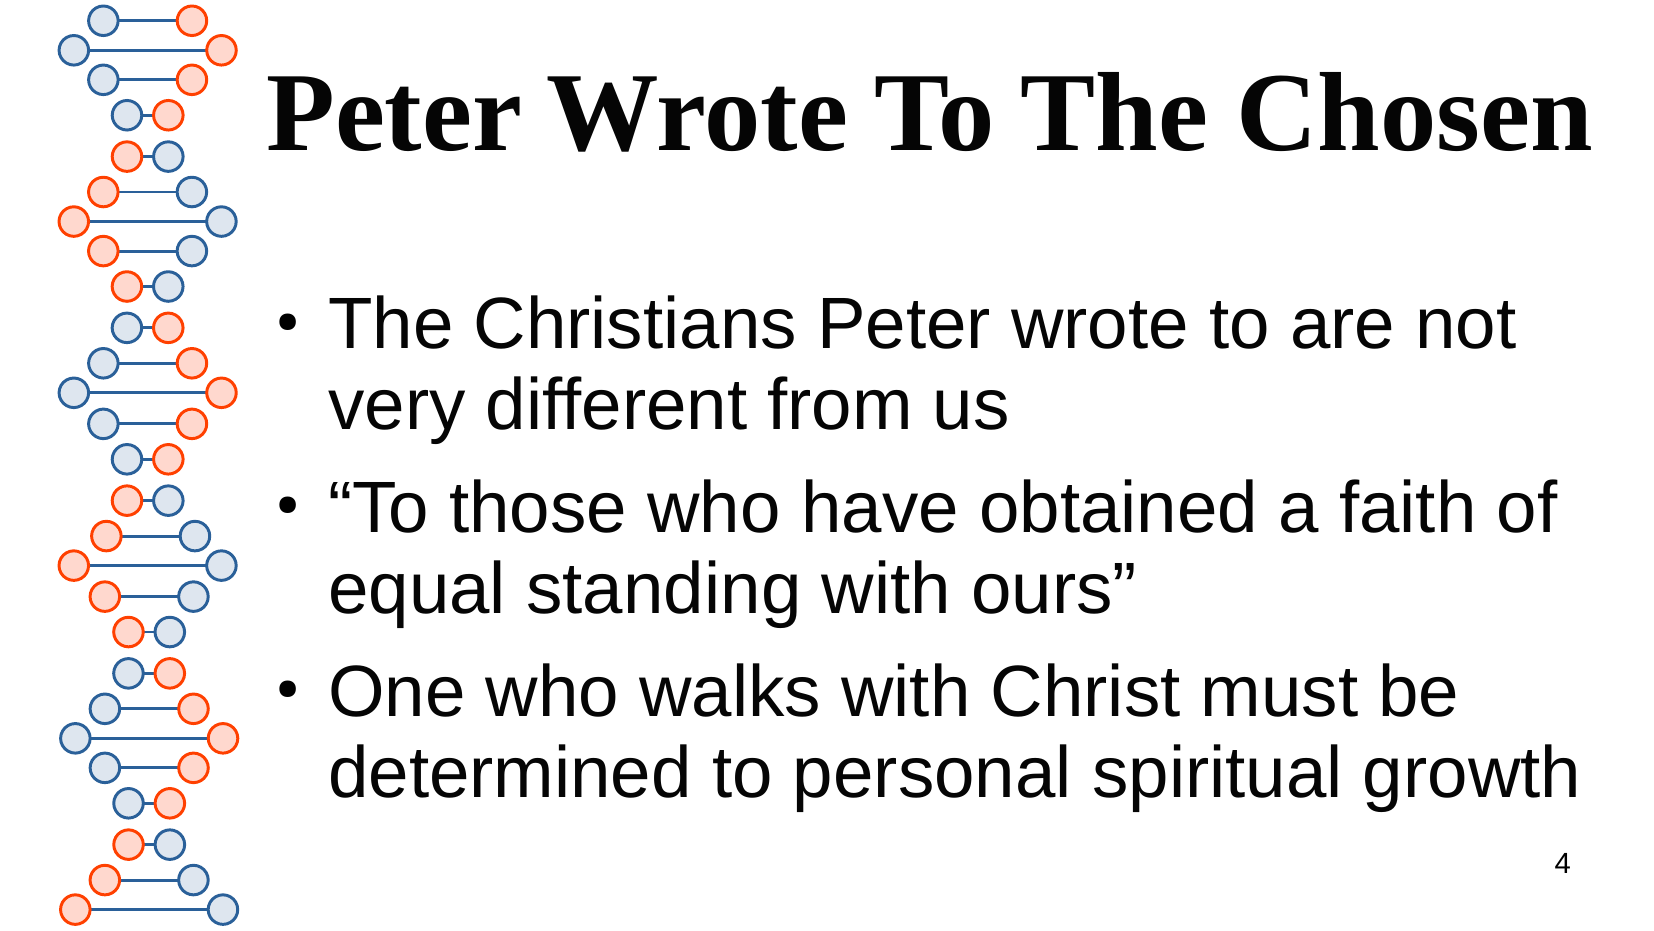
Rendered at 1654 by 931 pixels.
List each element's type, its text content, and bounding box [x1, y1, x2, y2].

list The Christians Peter wrote to are not very different from us “To those who have obtained a faith of equal standing with ours” One who walks with Christ must be determined to personal spiritual growth [259, 282, 1589, 823]
title Peter Wrote To The Chosen [265, 35, 1595, 189]
